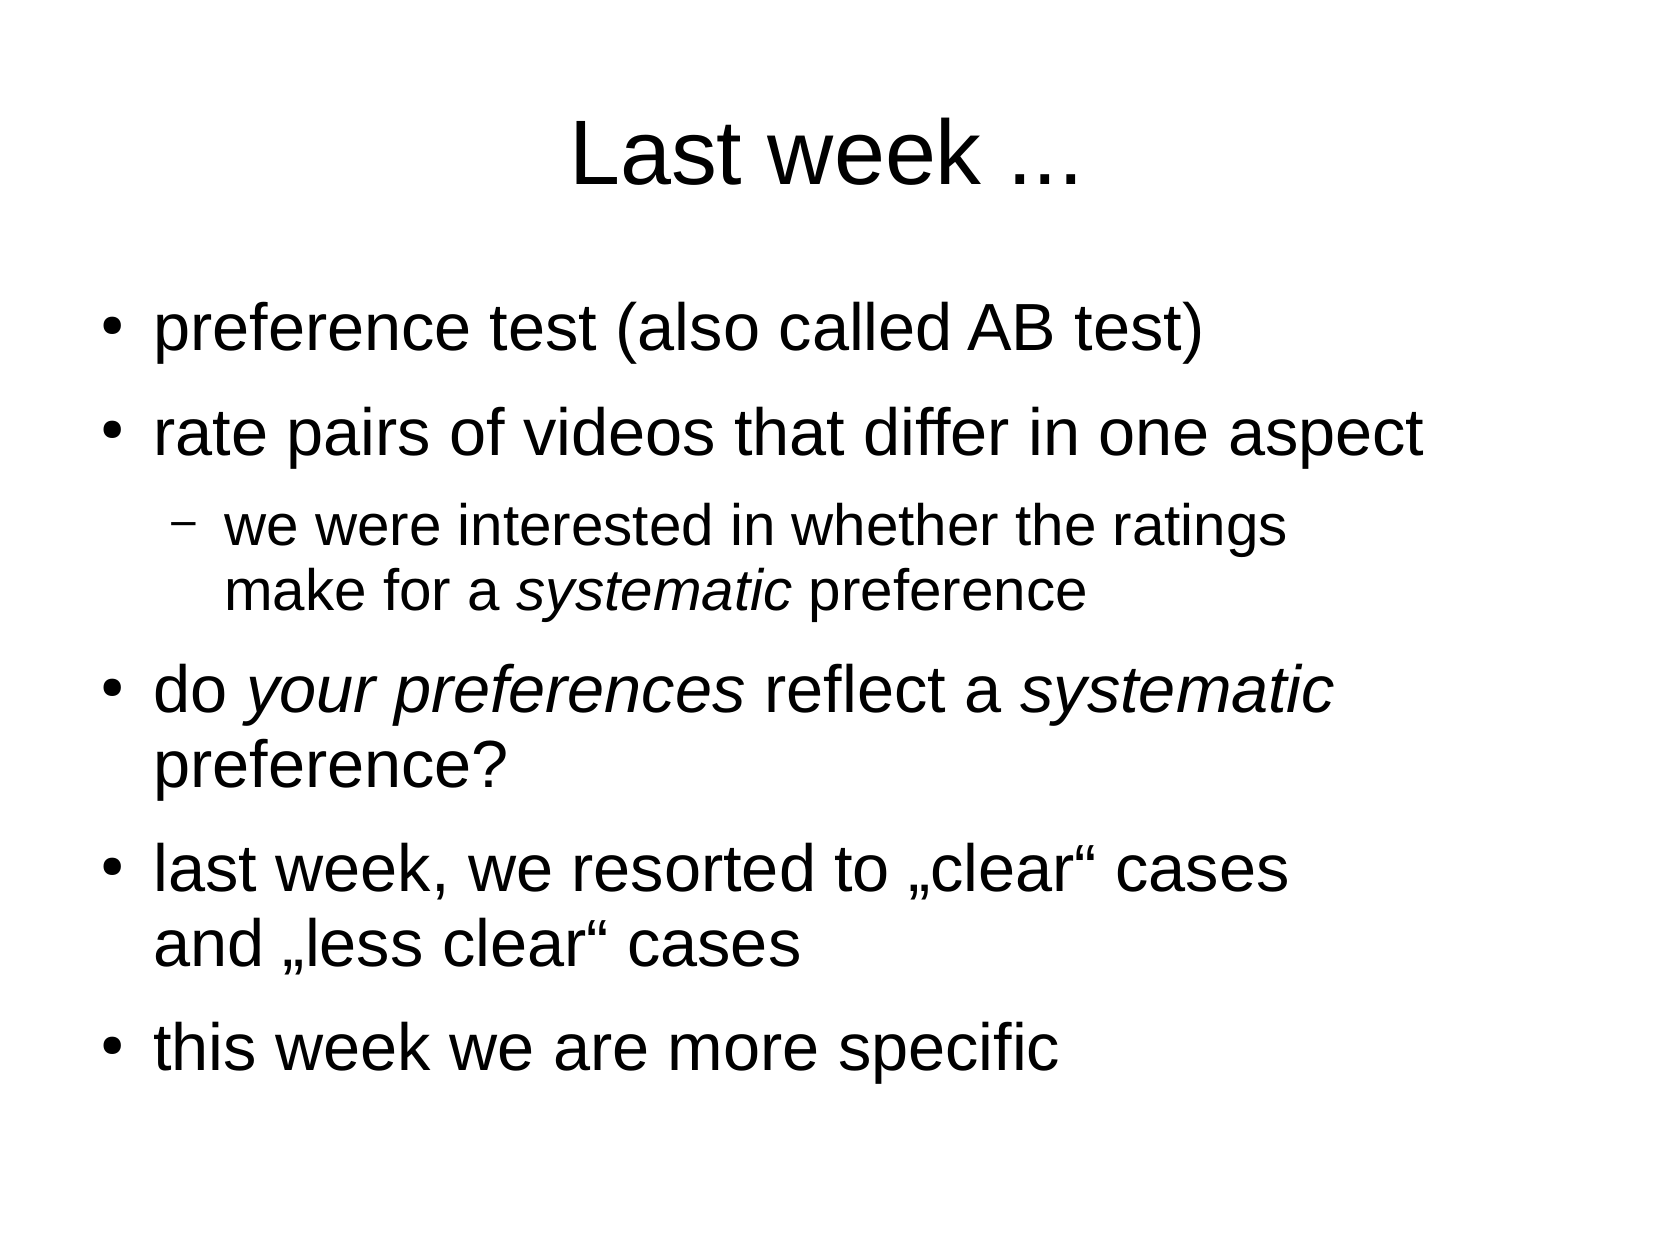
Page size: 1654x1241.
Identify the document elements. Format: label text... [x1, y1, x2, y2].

title Last week ... [82, 49, 1571, 257]
list preference test (also called AB test) rate pairs of videos that differ in one aspect we were interested in whether the ratings make for a systematic preference do your preferences reflect a systematic preference? last week, we resorted to „clear“ cases and „less clear“ cases this week we are more specific [82, 290, 1654, 1218]
